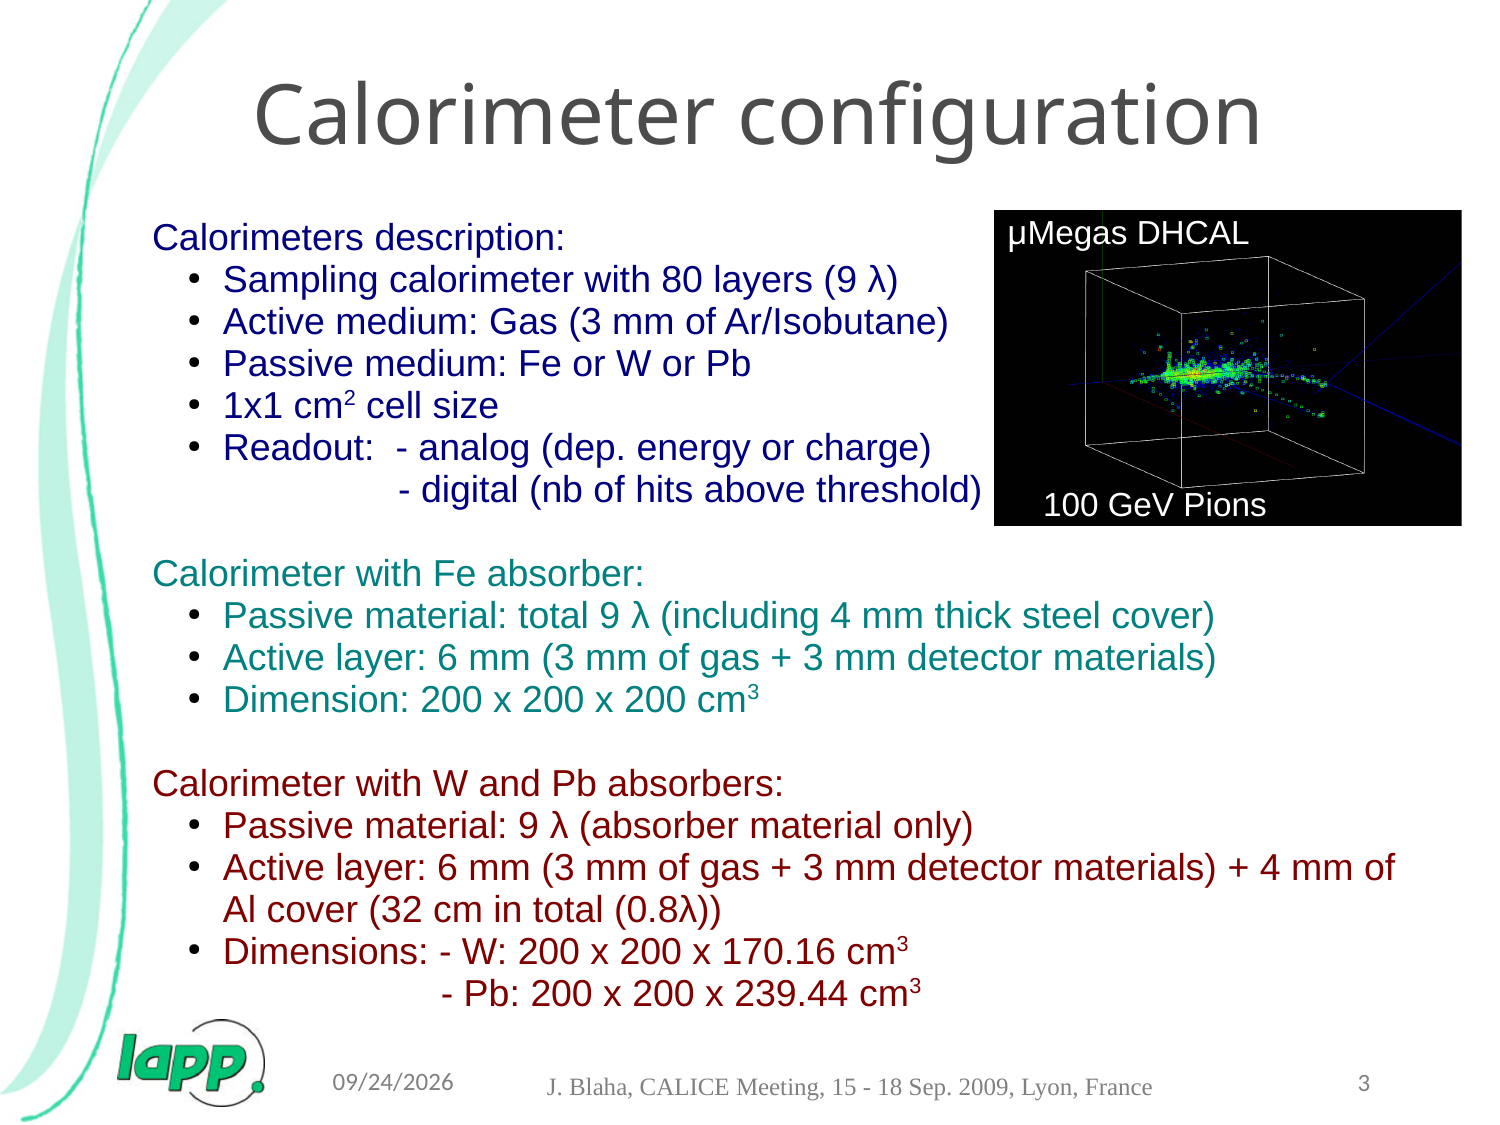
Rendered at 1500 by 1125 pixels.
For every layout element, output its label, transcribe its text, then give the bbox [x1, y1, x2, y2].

text_box Calorimeters description: Sampling calorimeter with 80 layers (9 λ) Active medium: Gas (3 mm of Ar/Isobutane) Passive medium: Fe or W or Pb 1x1 cm2 cell size Readout: - analog (dep. energy or charge) - digital (nb of hits above threshold) Calorimeter with Fe absorber: Passive material: total 9 λ (including 4 mm thick steel cover) Active layer: 6 mm (3 mm of gas + 3 mm detector materials) Dimension: 200 x 200 x 200 cm3 Calorimeter with W and Pb absorbers: Passive material: 9 λ (absorber material only) Active layer: 6 mm (3 mm of gas + 3 mm detector materials) + 4 mm of Al cover (32 cm in total (0.8λ)) Dimensions: - W: 200 x 200 x 170.16 cm3 - Pb: 200 x 200 x 239.44 cm3 [137, 209, 1426, 1071]
text_box [994, 239, 1462, 526]
text_box µMegas DHCAL [992, 203, 1470, 239]
picture [0, 0, 311, 1125]
text_box 100 GeV Pions [1028, 482, 1216, 518]
title Calorimeter configuration [32, 18, 1486, 208]
